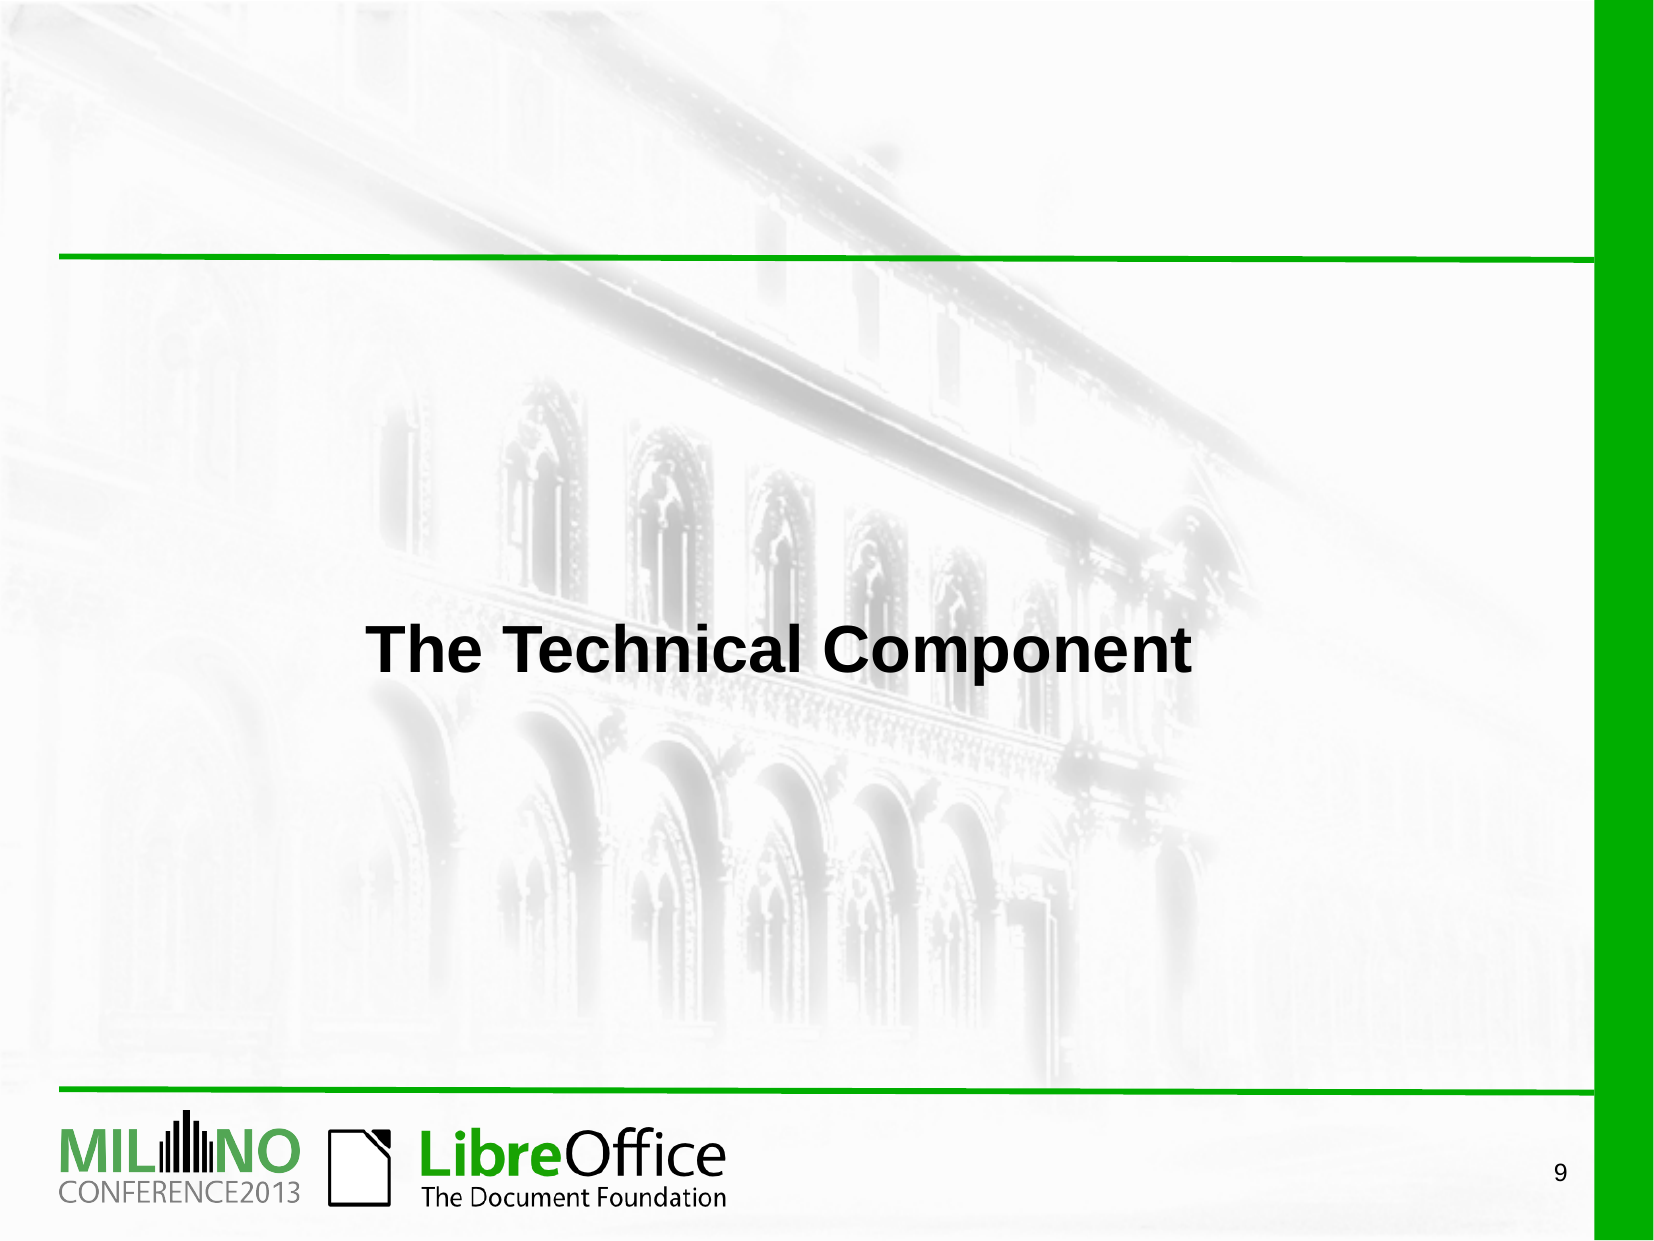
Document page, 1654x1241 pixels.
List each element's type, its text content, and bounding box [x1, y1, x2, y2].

picture [0, 1, 1594, 1241]
subtitle The Technical Component [35, 290, 1524, 1010]
title [59, 49, 1548, 257]
